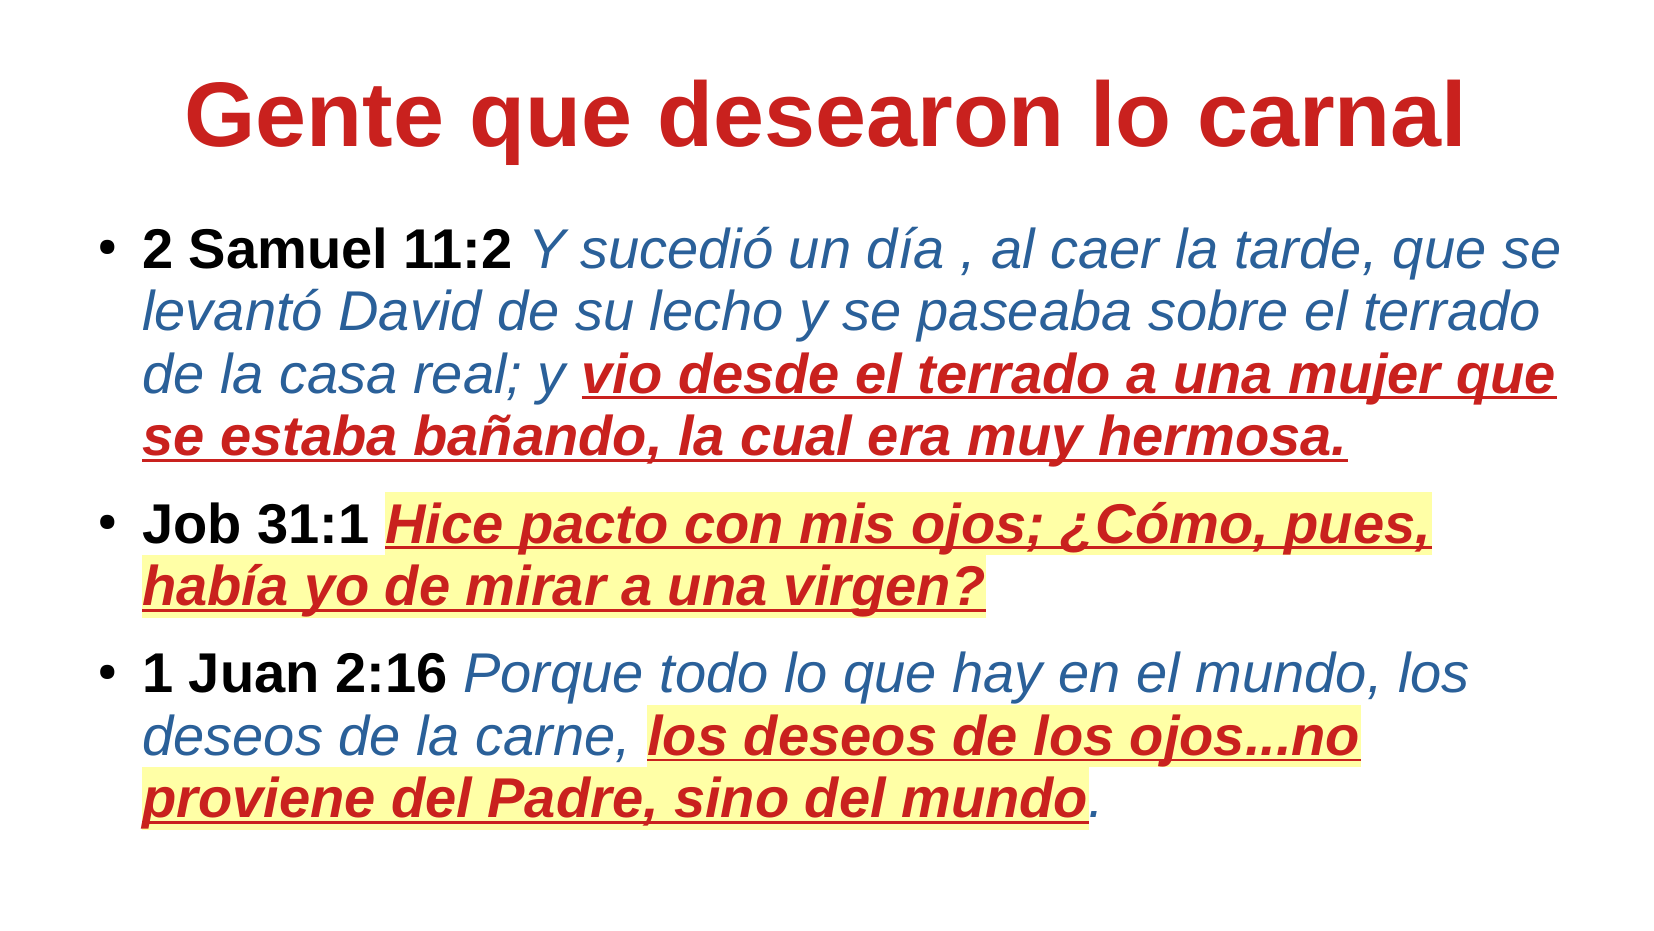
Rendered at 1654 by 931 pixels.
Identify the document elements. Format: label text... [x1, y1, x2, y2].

title Gente que desearon lo carnal [82, 37, 1571, 193]
list 2 Samuel 11:2 Y sucedió un día , al caer la tarde, que se levantó David de su lecho y se paseaba sobre el terrado de la casa real; y vio desde el terrado a una mujer que se estaba bañando, la cual era muy hermosa. Job 31:1 Hice pacto con mis ojos; ¿Cómo, pues, había yo de mirar a una virgen? 1 Juan 2:16 Porque todo lo que hay en el mundo, los deseos de la carne, los deseos de los ojos...no proviene del Padre, sino del mundo. [82, 217, 1571, 886]
